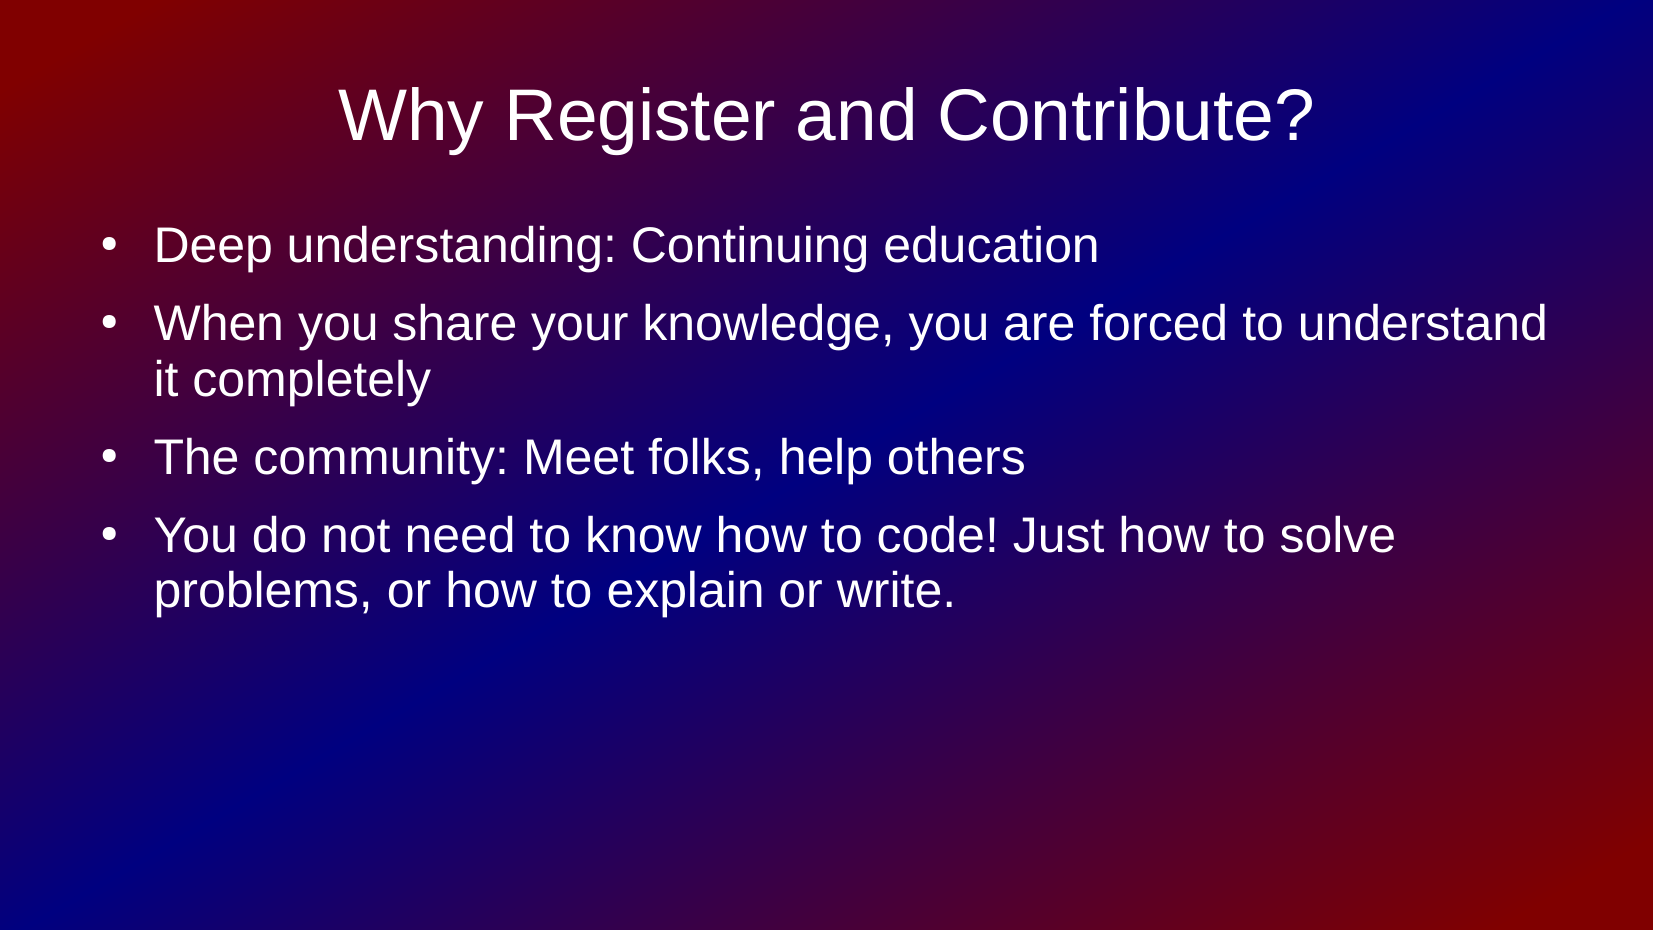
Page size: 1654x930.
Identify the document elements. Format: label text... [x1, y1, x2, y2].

title Why Register and Contribute? [82, 37, 1571, 193]
list Deep understanding: Continuing education When you share your knowledge, you are forced to understand it completely The community: Meet folks, help others You do not need to know how to code! Just how to solve problems, or how to explain or write. [82, 217, 1571, 757]
